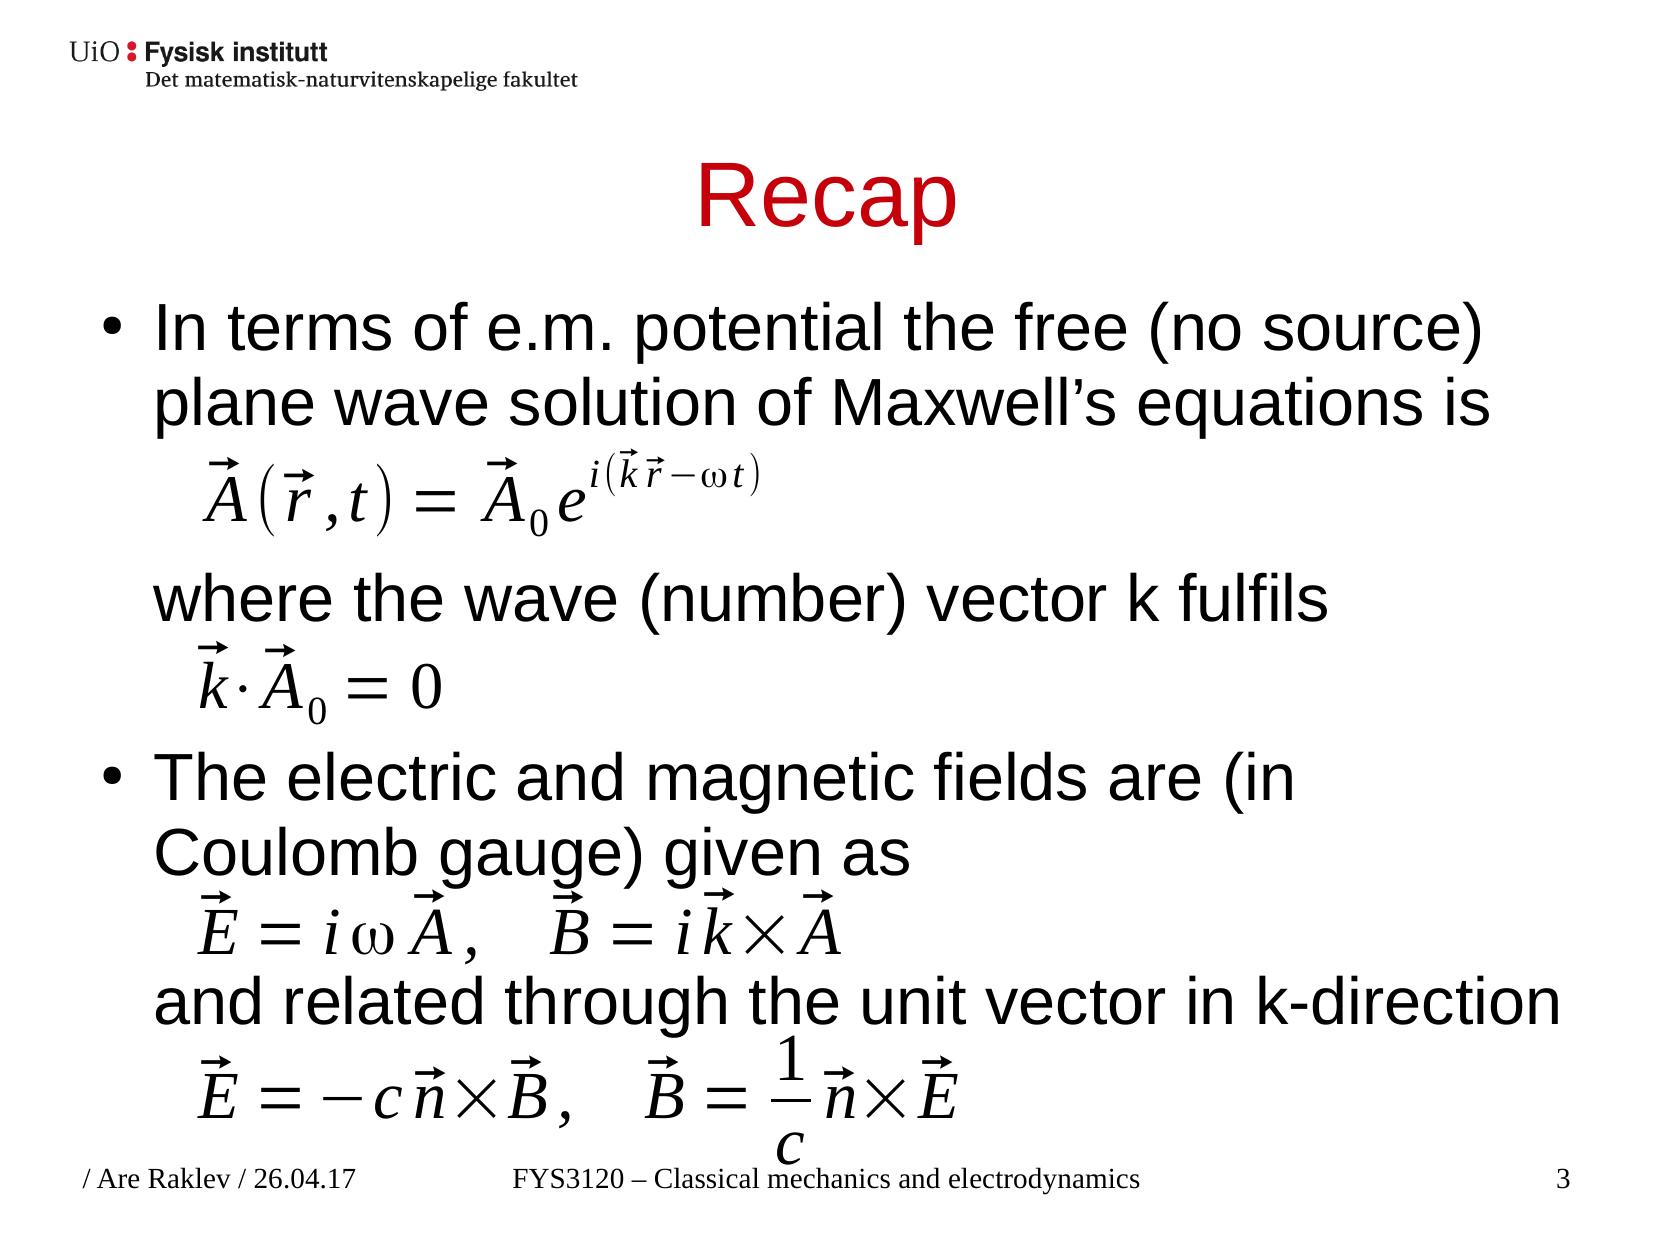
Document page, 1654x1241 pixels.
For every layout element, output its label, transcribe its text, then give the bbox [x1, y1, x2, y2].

chart [187, 884, 851, 970]
chart [187, 1020, 968, 1180]
chart [193, 446, 768, 546]
chart [190, 637, 451, 733]
picture [68, 37, 581, 93]
list In terms of e.m. potential the free (no source) plane wave solution of Maxwell’s equations is where the wave (number) vector k fulfils The electric and magnetic fields are (in Coulomb gauge) given as and related through the unit vector in k-direction [82, 290, 1571, 1147]
title Recap [82, 90, 1571, 290]
